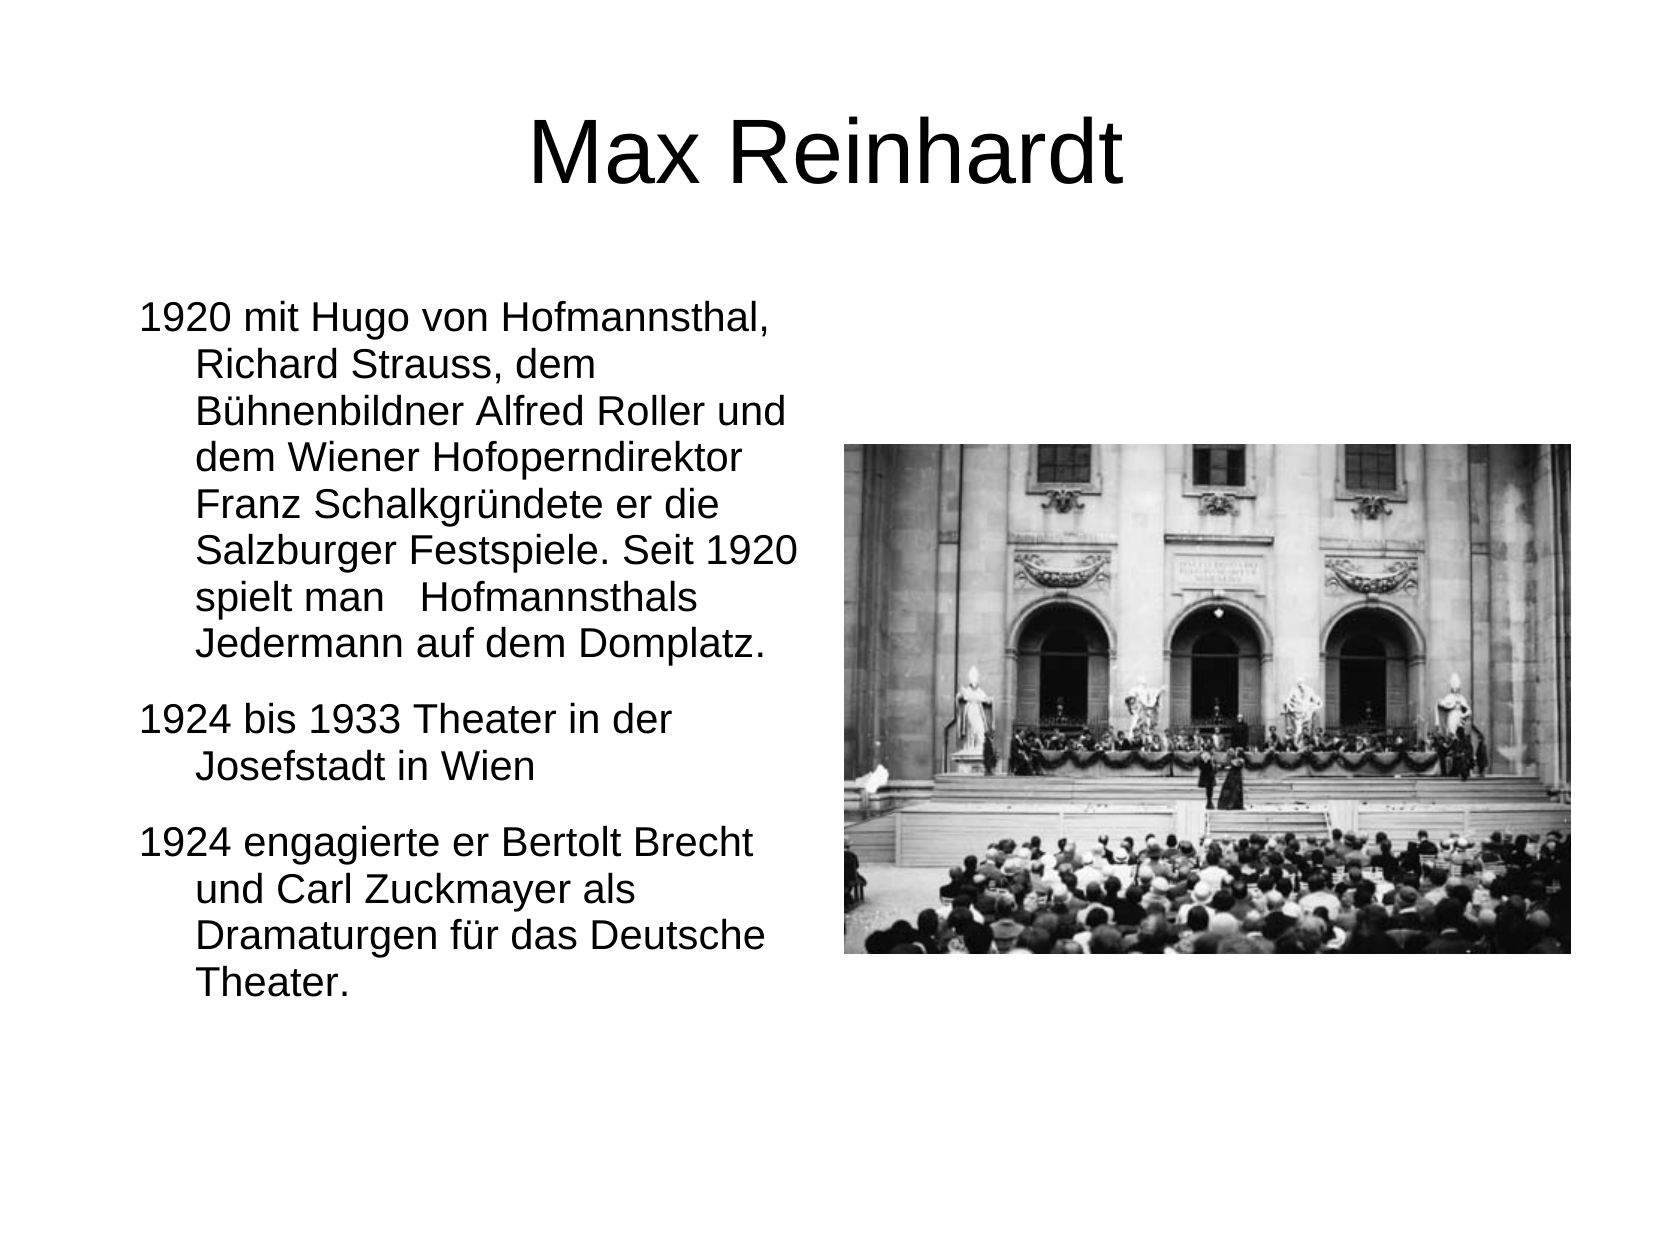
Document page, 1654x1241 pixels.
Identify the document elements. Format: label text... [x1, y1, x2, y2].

picture [844, 444, 1571, 954]
list 1920 mit Hugo von Hofmannsthal, Richard Strauss, dem Bühnenbildner Alfred Roller und dem Wiener Hofoperndirektor Franz Schalkgründete er die Salzburger Festspiele. Seit 1920 spielt man Hofmannsthals Jedermann auf dem Domplatz. 1924 bis 1933 Theater in der Josefstadt in Wien 1924 engagierte er Bertolt Brecht und Carl Zuckmayer als Dramaturgen für das Deutsche Theater. [82, 290, 809, 1127]
title Max Reinhardt [82, 49, 1571, 257]
